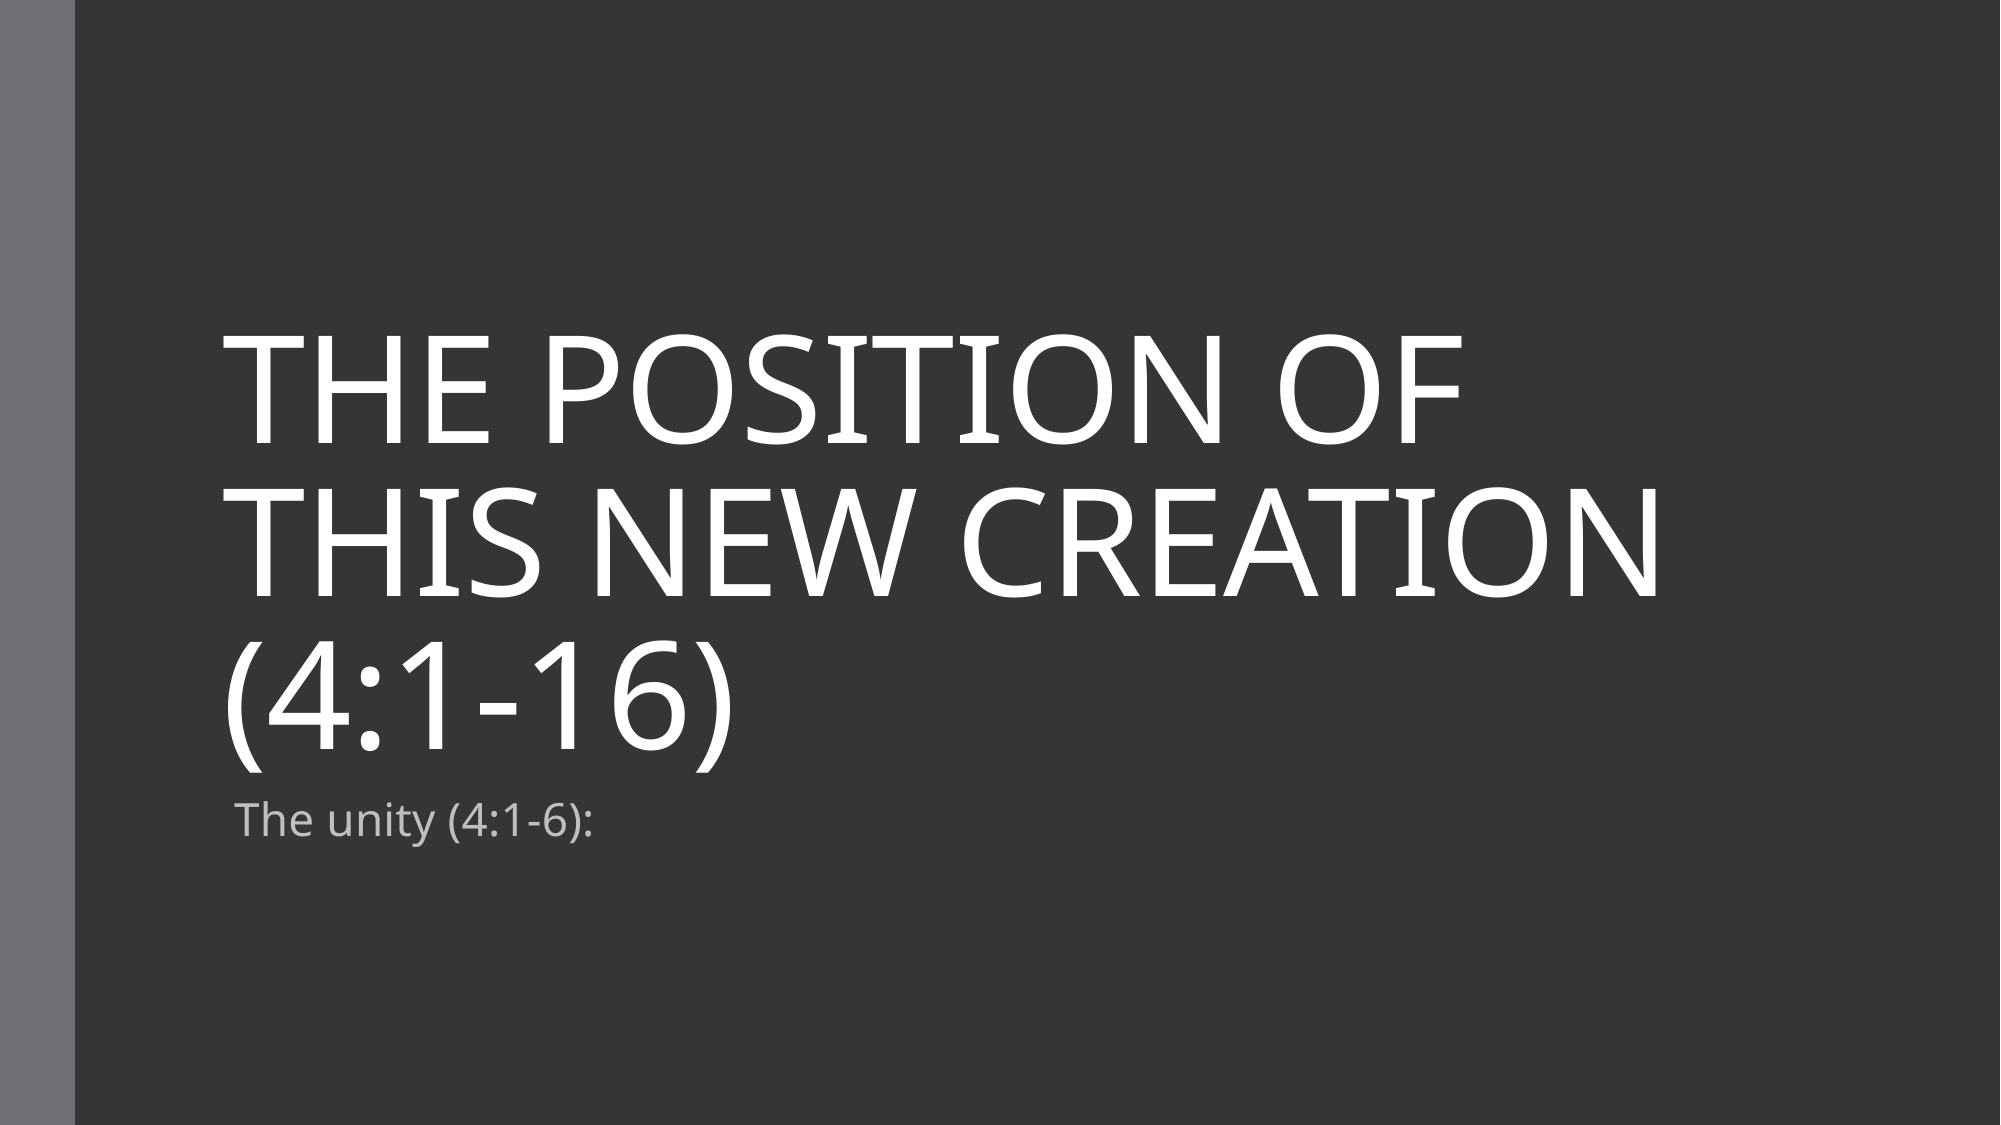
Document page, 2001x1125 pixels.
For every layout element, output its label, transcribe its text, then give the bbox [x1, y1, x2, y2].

subtitle The unity (4:1-6): [206, 787, 1752, 1066]
title THE POSITION OF THIS NEW CREATION (4:1-16) [206, 124, 1752, 787]
